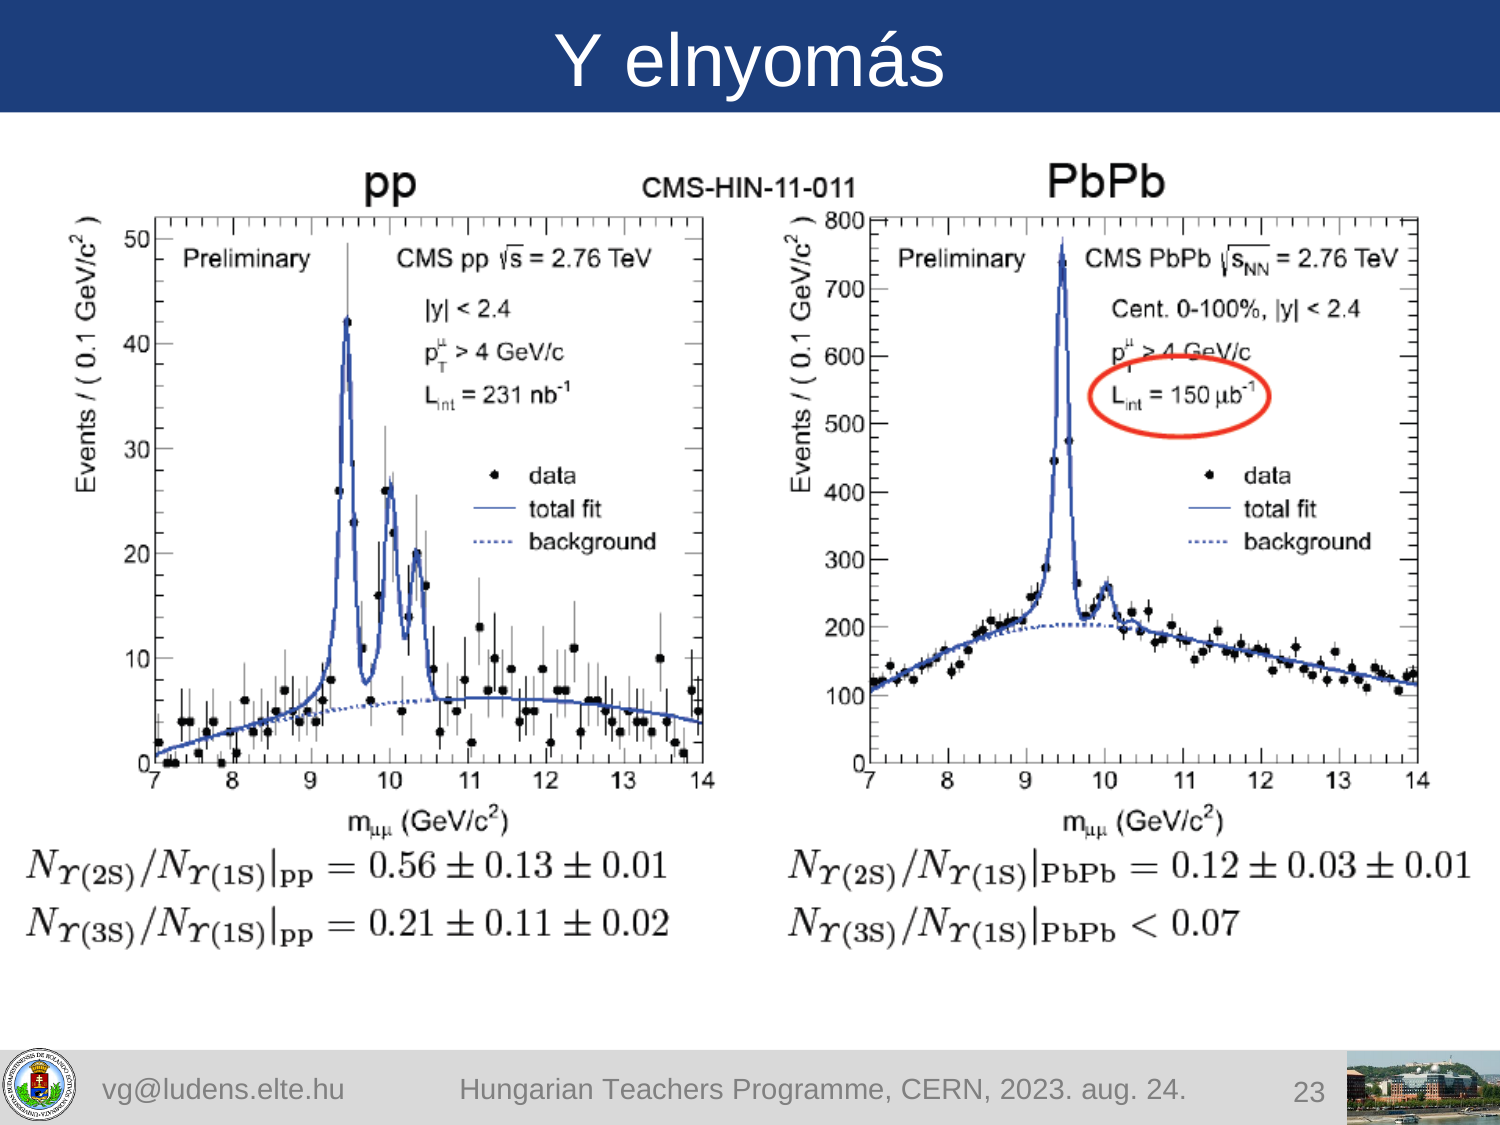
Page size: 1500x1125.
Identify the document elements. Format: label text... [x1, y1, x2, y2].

picture [17, 154, 1483, 976]
title Y elnyomás [0, 0, 1500, 113]
picture [2, 1048, 76, 1121]
picture [1347, 1051, 1500, 1125]
